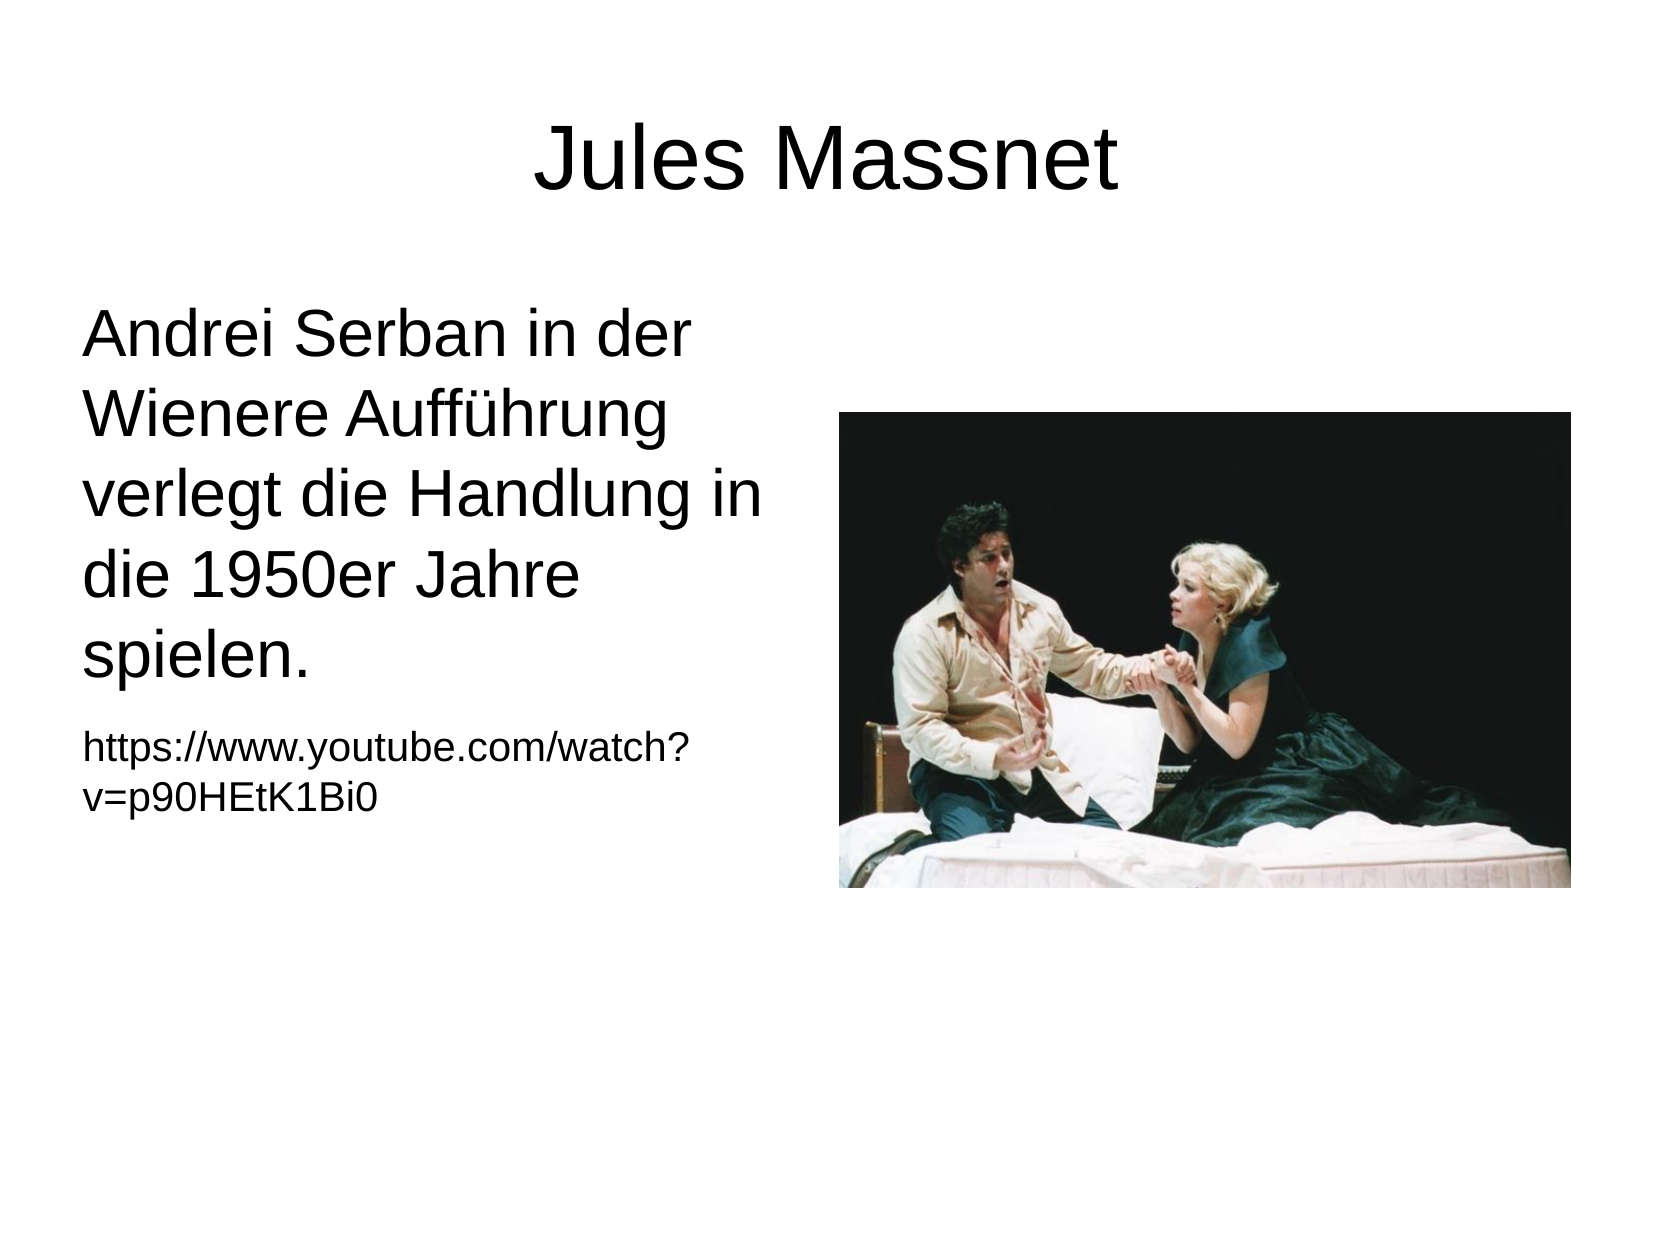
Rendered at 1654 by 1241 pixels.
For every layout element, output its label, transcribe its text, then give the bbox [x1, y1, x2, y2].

list Andrei Serban in der Wienere Aufführung verlegt die Handlung in die 1950er Jahre spielen. https://www.youtube.com/watch?v=p90HEtK1Bi0 [82, 290, 815, 1010]
picture [839, 412, 1571, 888]
title Jules Massnet [82, 49, 1571, 257]
